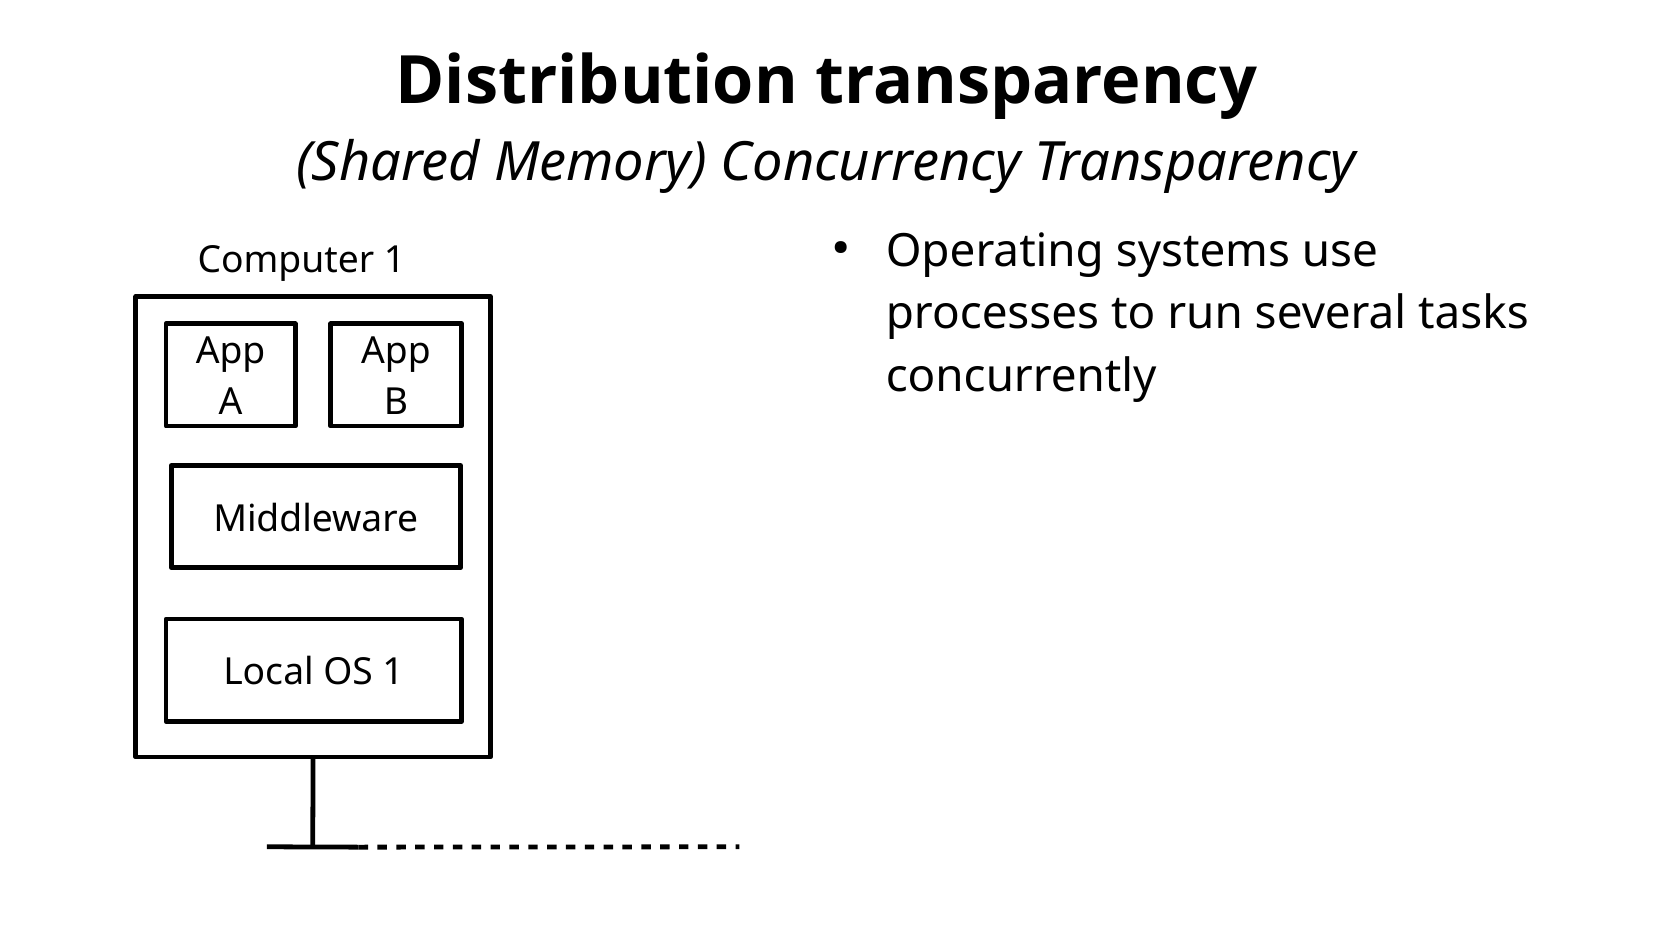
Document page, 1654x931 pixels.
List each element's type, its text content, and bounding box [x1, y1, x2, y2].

text_box Local OS 1 [166, 619, 462, 722]
text_box Middleware [171, 465, 461, 568]
text_box App A [166, 323, 296, 427]
title Distribution transparency (Shared Memory) Concurrency Transparency [82, 36, 1571, 193]
text_box Computer 1 [183, 225, 443, 341]
list Operating systems use processes to run several tasks concurrently [814, 217, 1542, 757]
text_box App B [330, 323, 462, 427]
